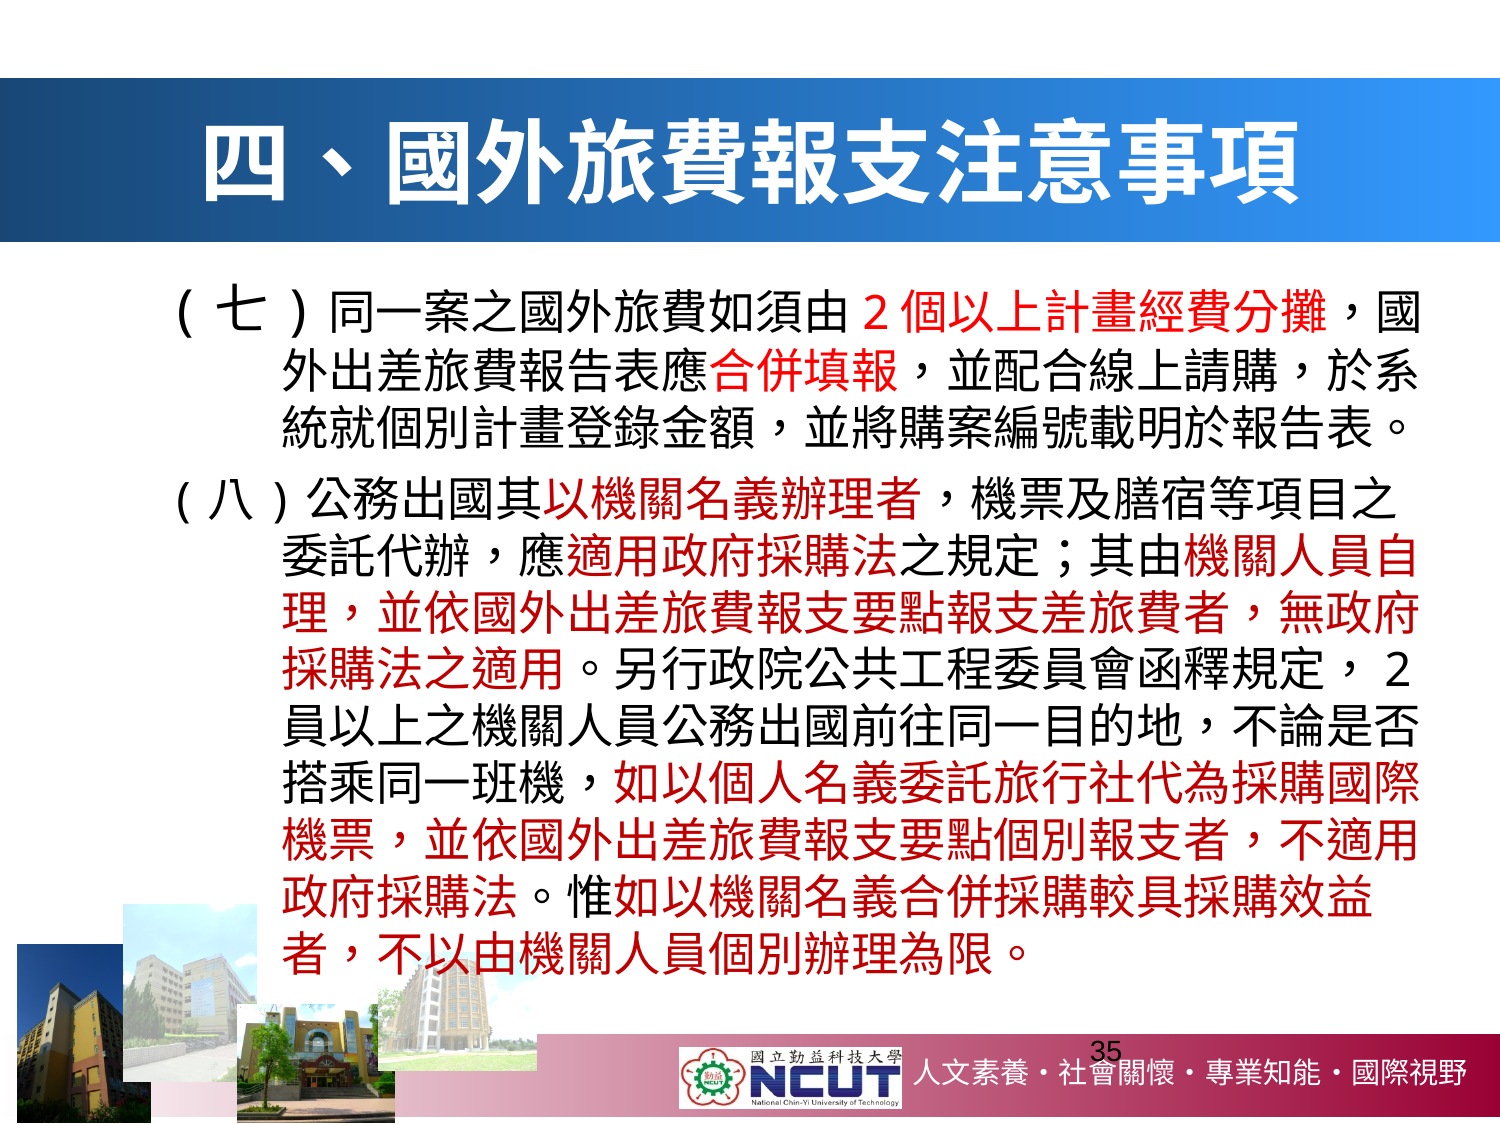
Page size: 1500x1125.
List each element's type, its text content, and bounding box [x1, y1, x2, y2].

list (七)同一案之國外旅費如須由2個以上計畫經費分攤，國外出差旅費報告表應合併填報，並配合線上請購，於系統就個別計畫登錄金額，並將購案編號載明於報告表。 (八)公務出國其以機關名義辦理者，機票及膳宿等項目之委託代辦，應適用政府採購法之規定；其由機關人員自理，並依國外出差旅費報支要點報支差旅費者，無政府採購法之適用。另行政院公共工程委員會函釋規定，2員以上之機關人員公務出國前往同一目的地，不論是否搭乘同一班機，如以個人名義委託旅行社代為採購國際機票，並依國外出差旅費報支要點個別報支者，不適用政府採購法。惟如以機關名義合併採購較具採購效益者，不以由機關人員個別辦理為限。 [41, 267, 1459, 1035]
text_box [1074, 1024, 1426, 1103]
title 四、國外旅費報支注意事項 [0, 78, 1500, 242]
